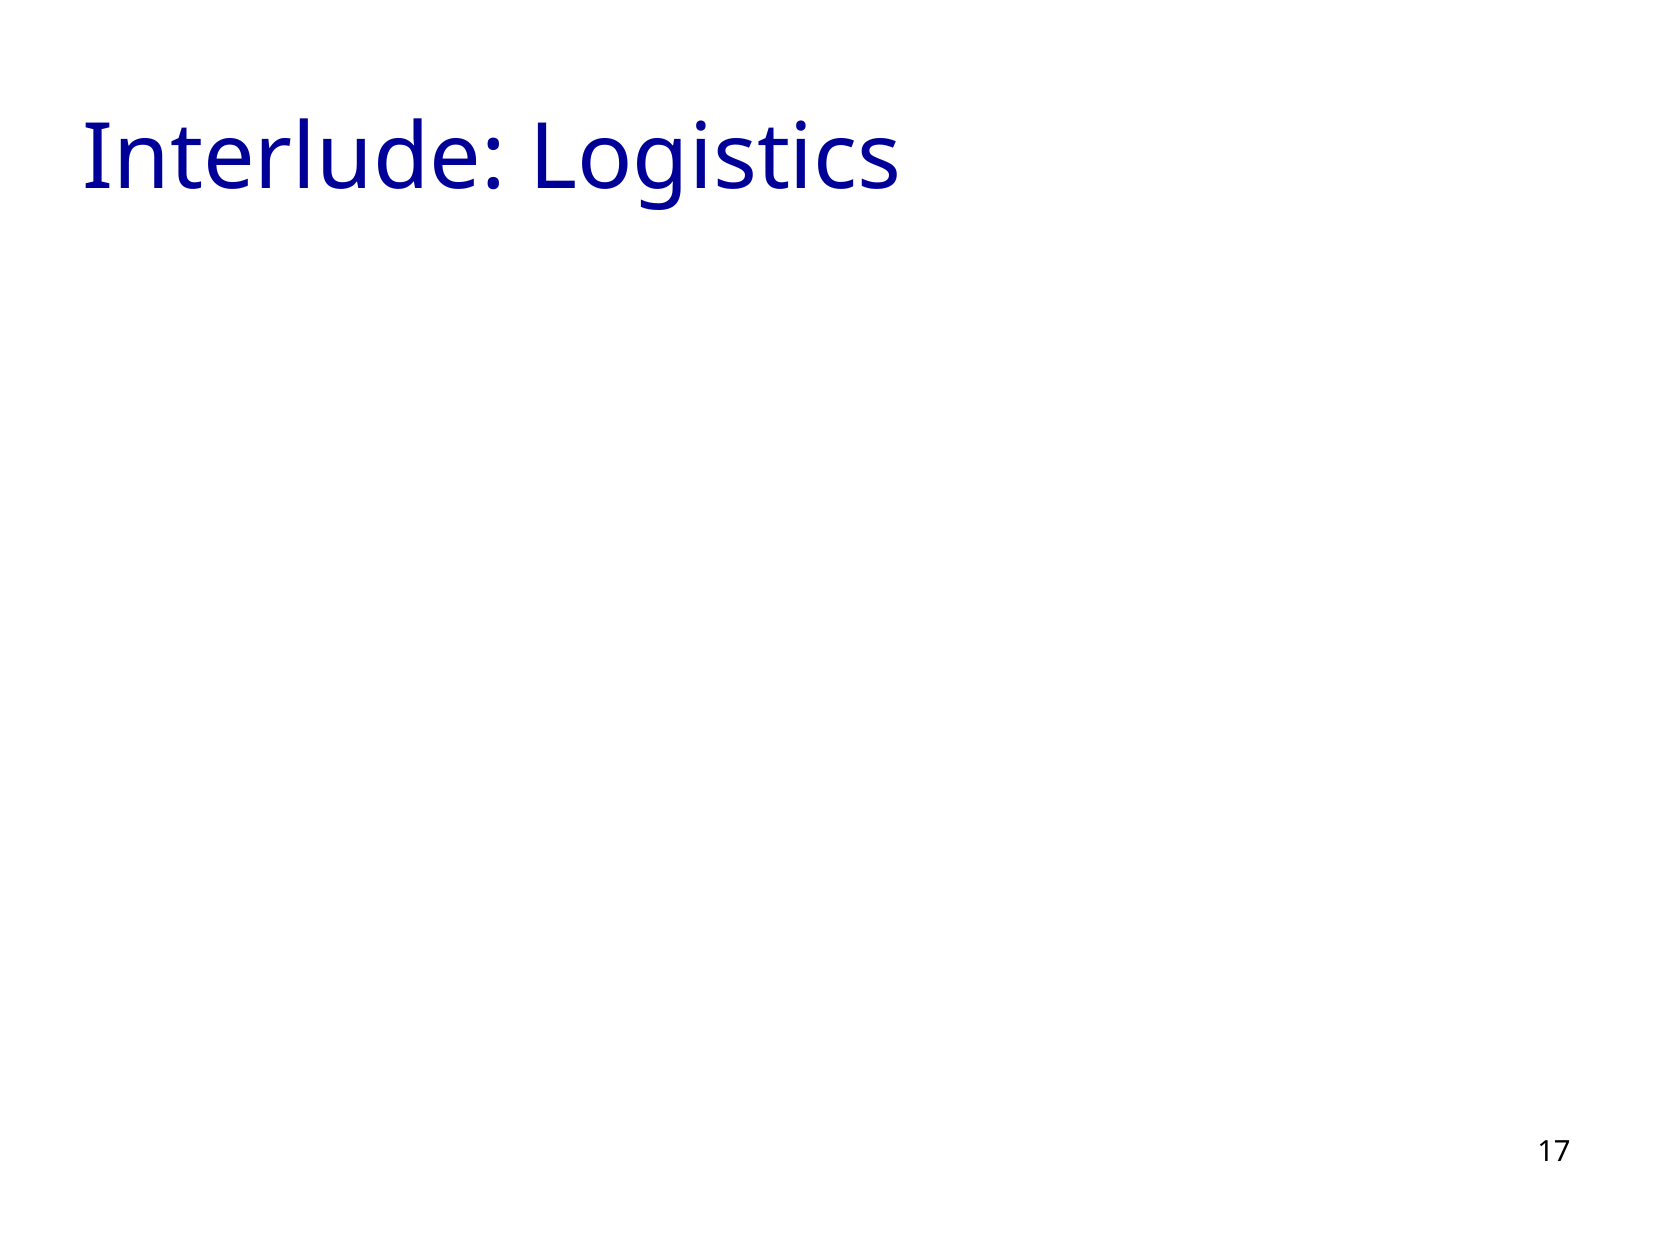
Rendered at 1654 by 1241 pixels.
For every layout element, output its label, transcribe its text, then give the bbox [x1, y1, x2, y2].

title Interlude: Logistics [82, 49, 1571, 257]
